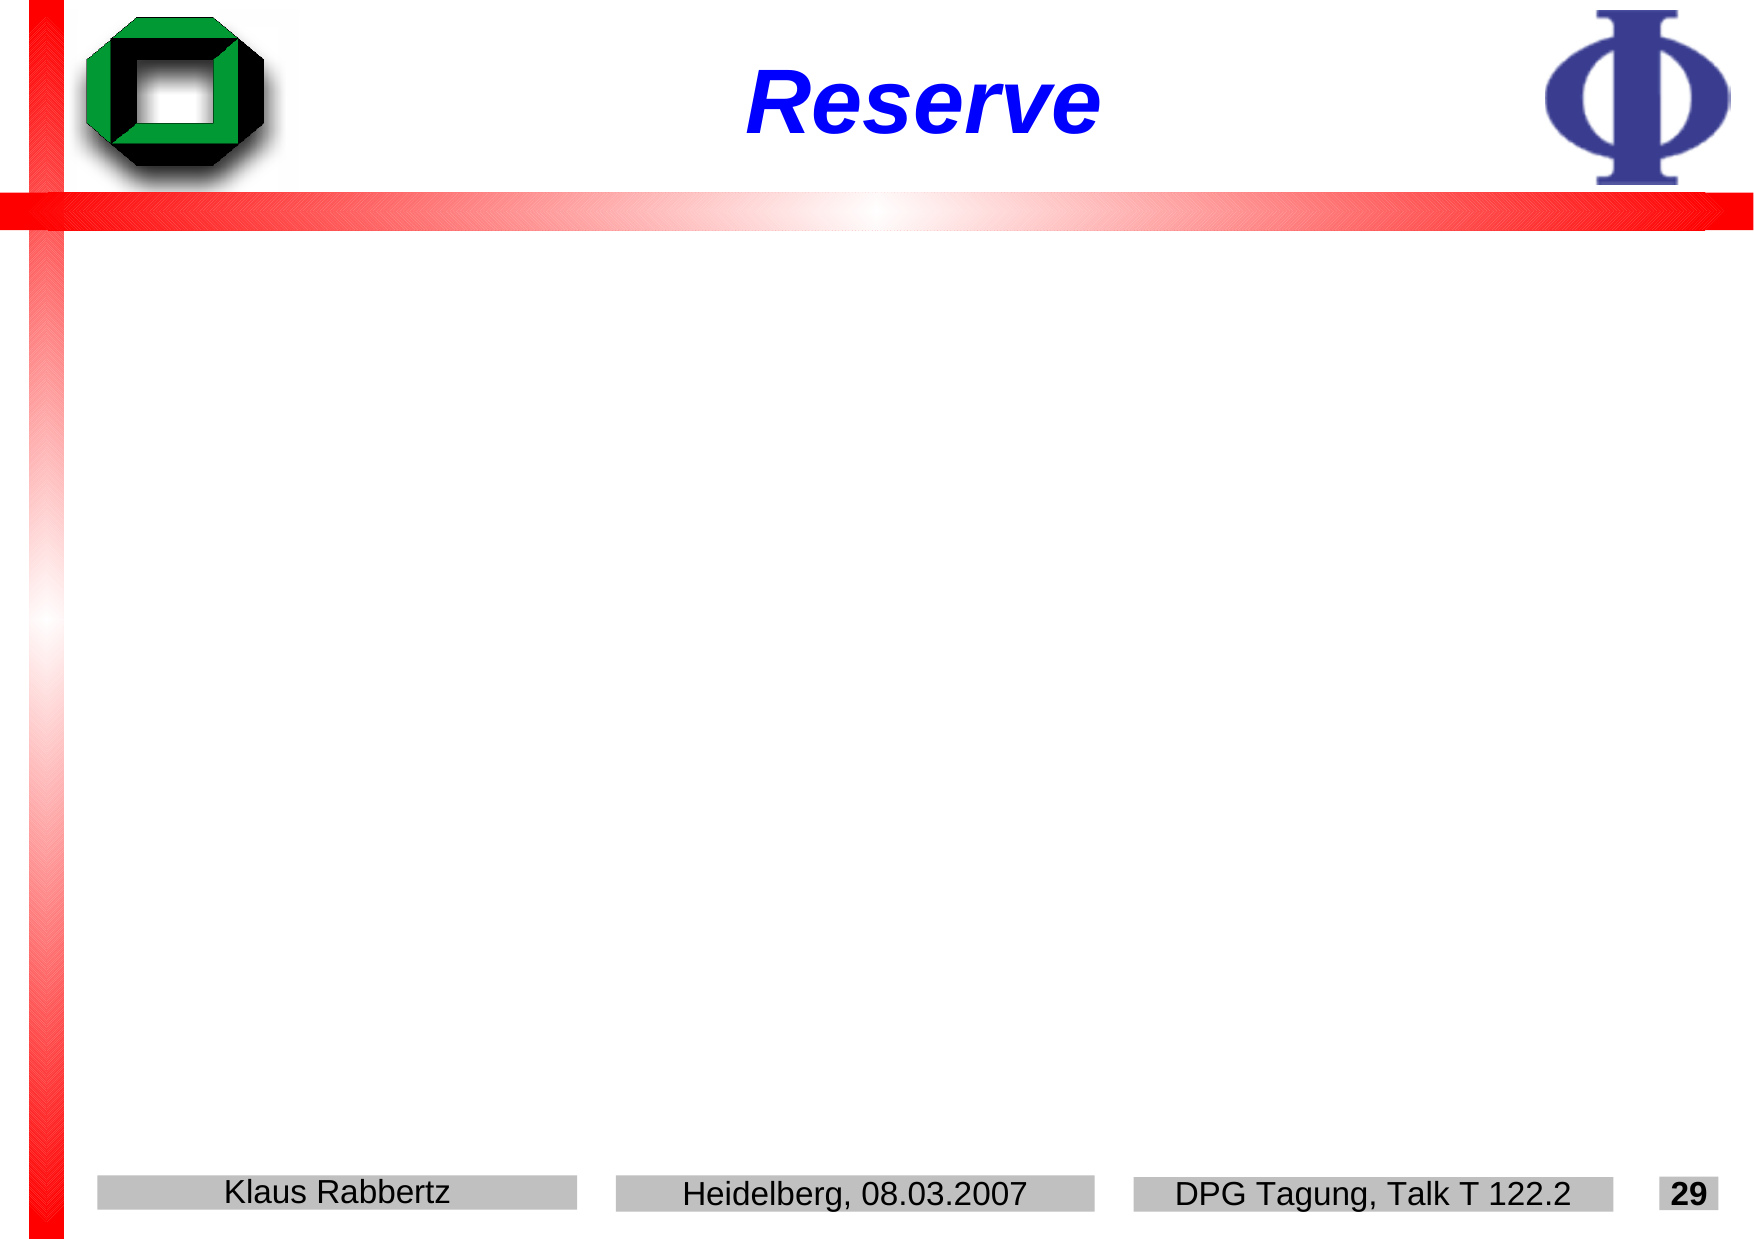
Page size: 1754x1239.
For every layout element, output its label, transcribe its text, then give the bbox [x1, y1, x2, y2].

picture [64, 9, 299, 192]
picture [1545, 10, 1731, 185]
title Reserve [282, 21, 1566, 183]
